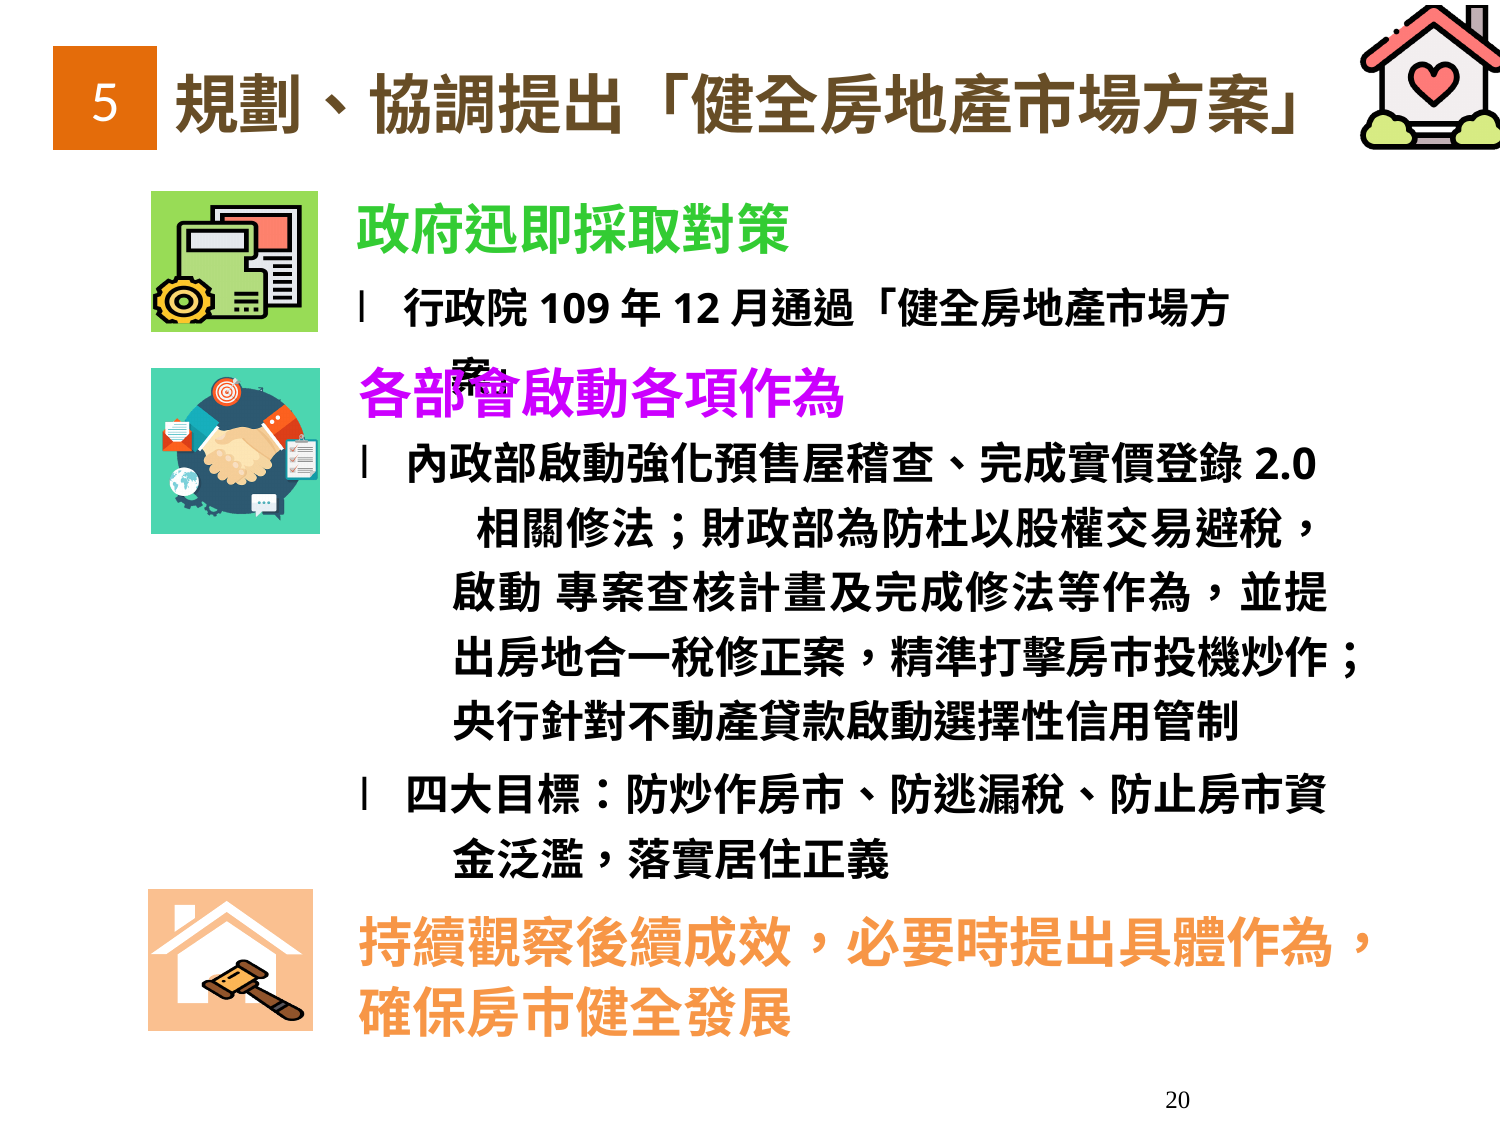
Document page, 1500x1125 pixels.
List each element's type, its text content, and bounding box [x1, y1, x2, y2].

text_box 行政院109年12月通過「健全房地產市場方案」 [341, 255, 1321, 333]
text_box 持續觀察後續成效，必要時提出具體作為，確保房巿健全發展 [343, 895, 1436, 1051]
text_box 規劃、協調提出「健全房地產市場方案」 [159, 56, 1365, 150]
text_box [151, 368, 320, 534]
text_box [148, 889, 313, 1031]
text_box 5 [53, 46, 157, 150]
picture [162, 372, 319, 525]
text_box [151, 191, 318, 332]
picture [150, 203, 304, 329]
picture [187, 948, 338, 1036]
text_box 政府迅即採取對策 [341, 184, 1303, 265]
picture [1358, 5, 1500, 158]
text_box 各部會啟動各項作為 [343, 348, 1310, 428]
text_box 內政部啟動強化預售屋稽查、完成實價登錄2.0 相關修法；財政部為防杜以股權交易避稅，啟動 專案查核計畫及完成修法等作為，並提出房地合一稅修正案，精準打擊房巿投機炒作；央行針對不動產貸款啟動選擇性信用管制 四大目標：防炒作房市、防逃漏稅、防止房市資金泛濫，落實居住正義 [343, 416, 1344, 891]
